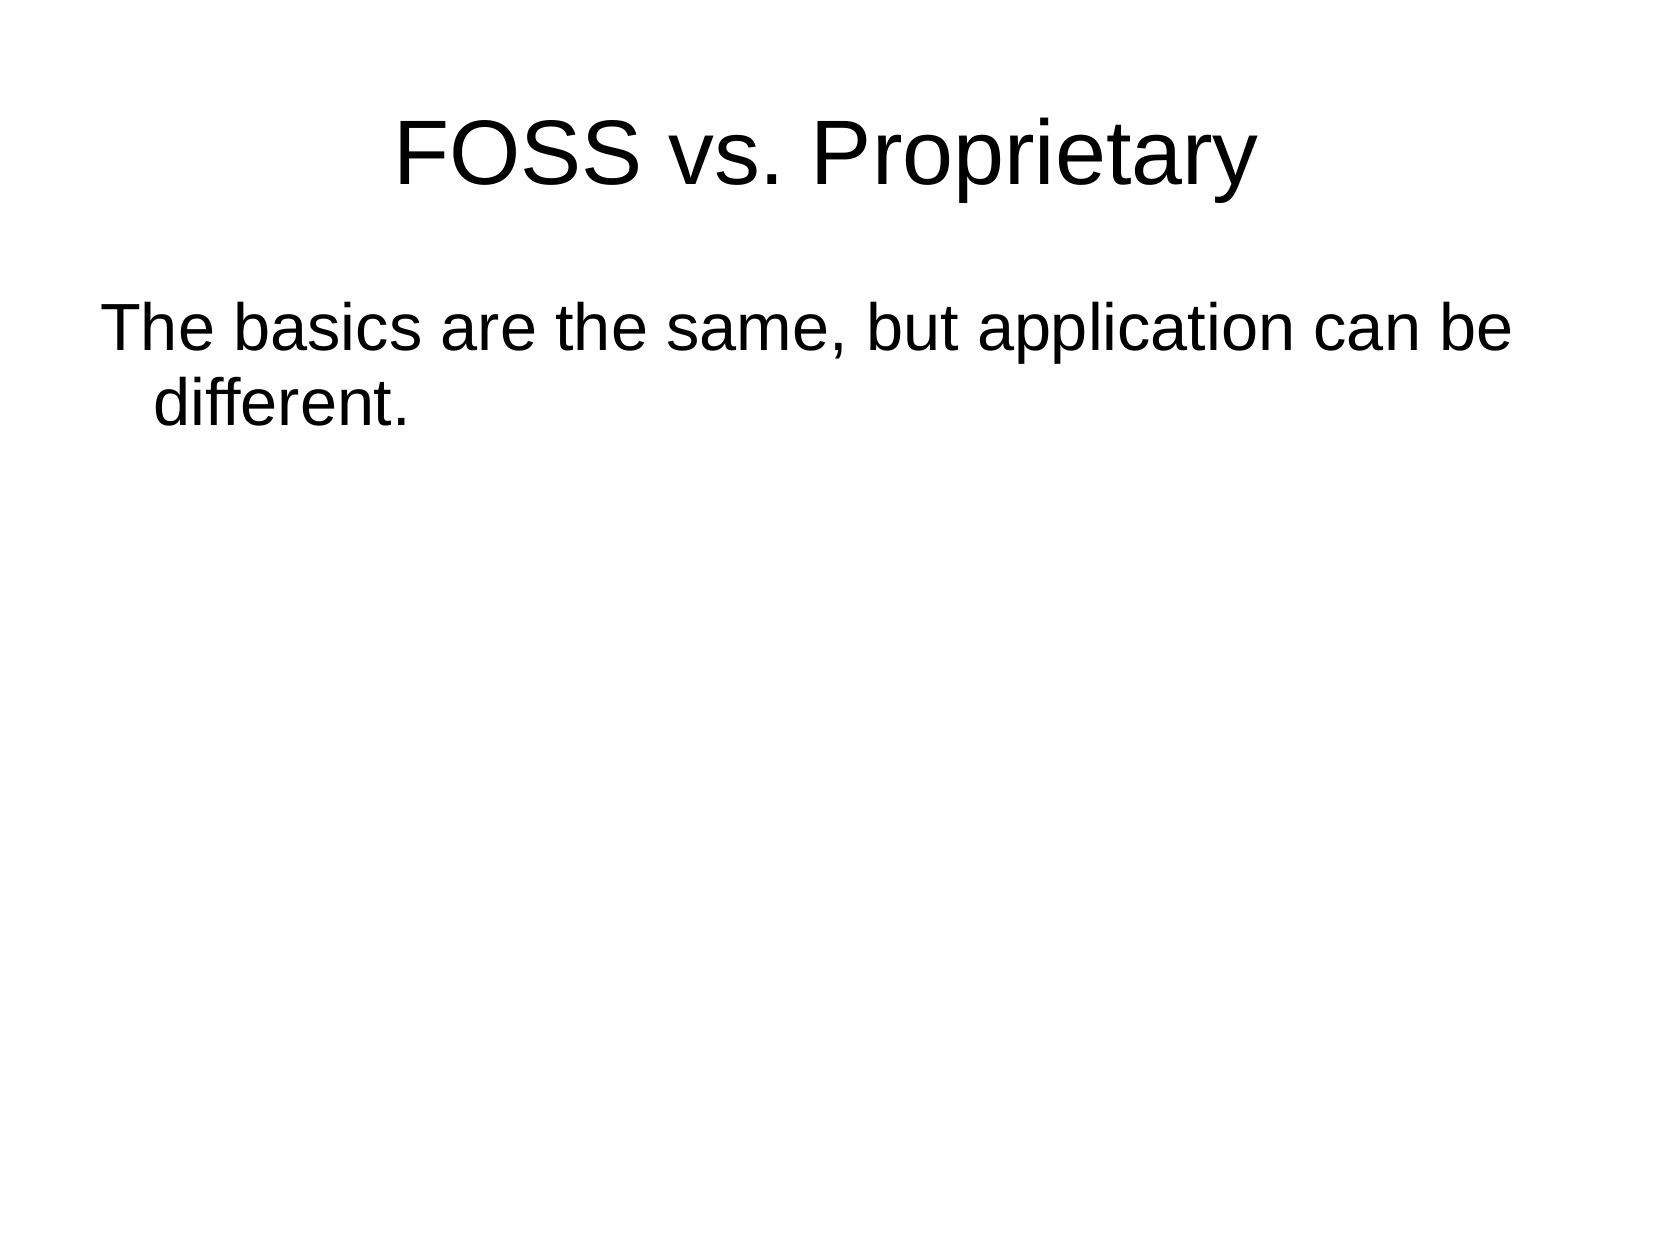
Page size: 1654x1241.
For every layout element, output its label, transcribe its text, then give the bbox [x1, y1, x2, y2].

list The basics are the same, but application can be different. [82, 290, 1571, 1094]
title FOSS vs. Proprietary [82, 56, 1571, 250]
